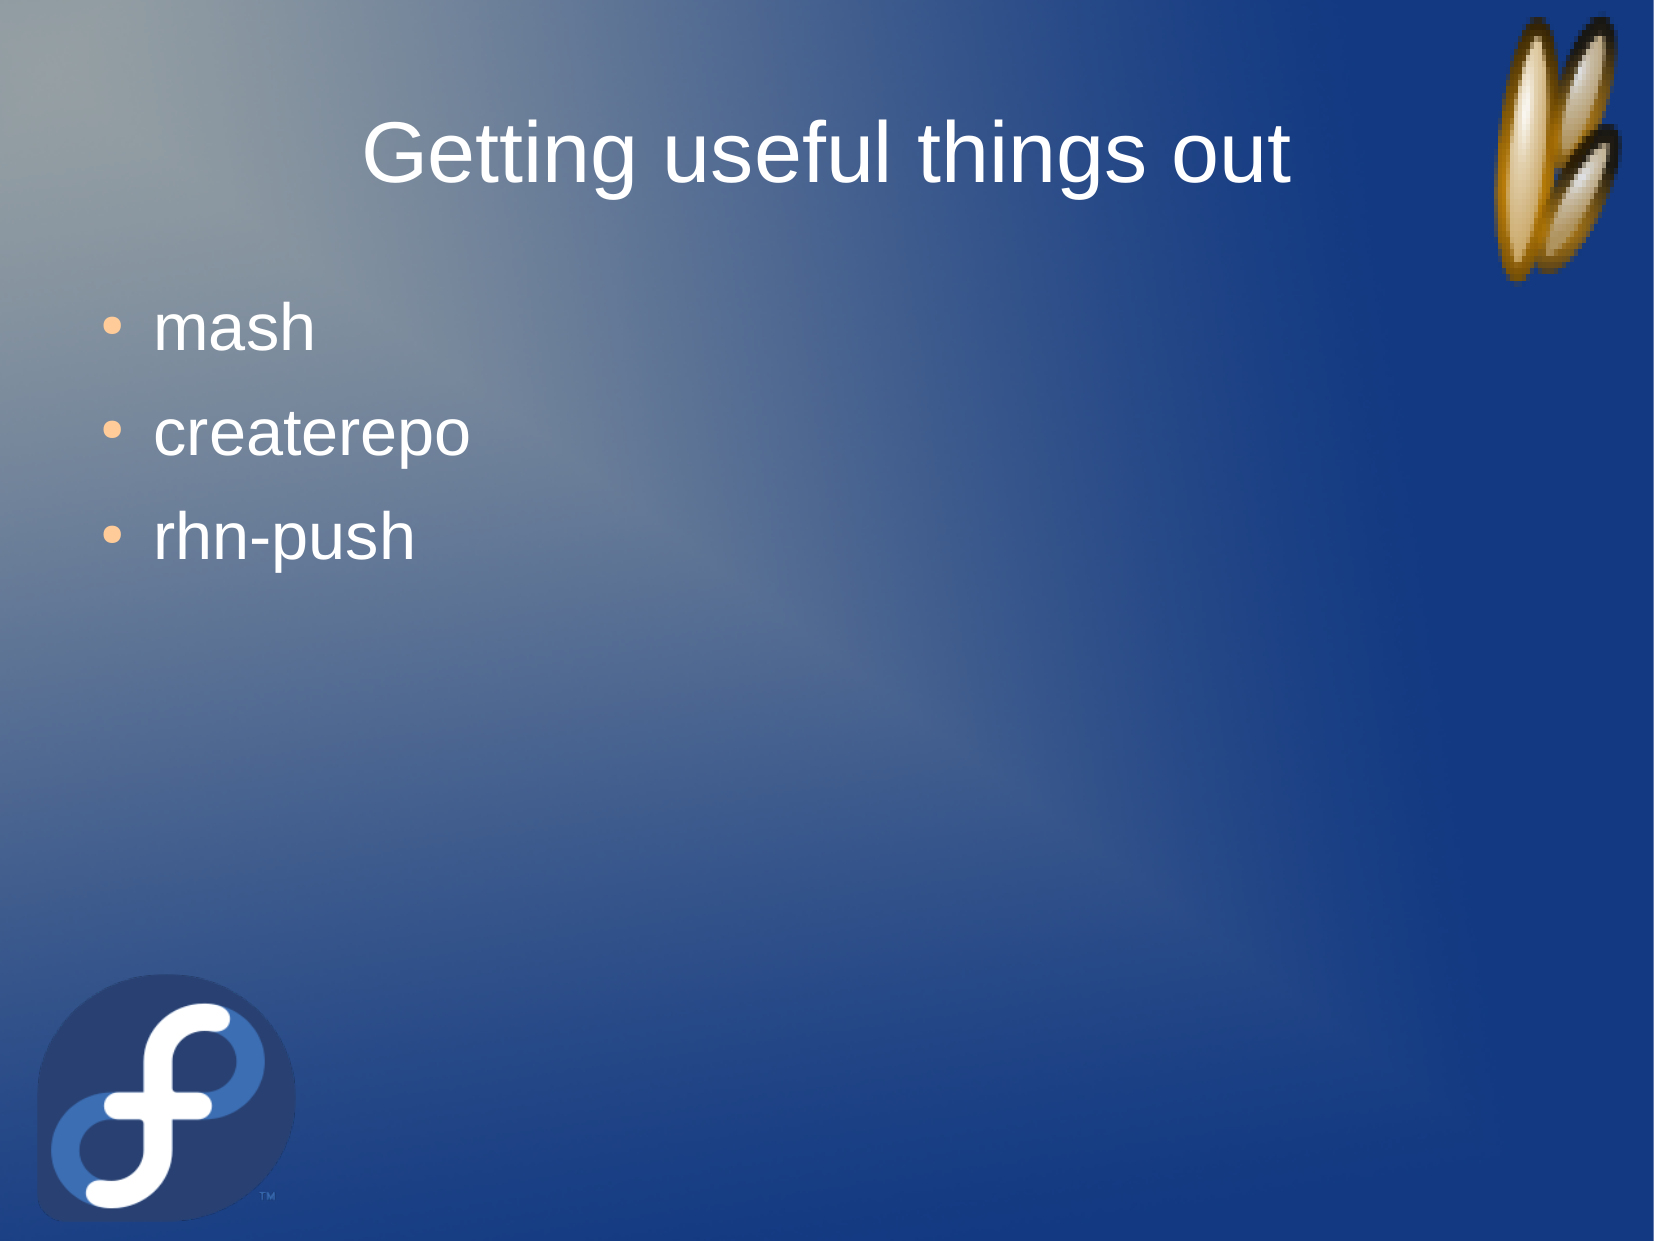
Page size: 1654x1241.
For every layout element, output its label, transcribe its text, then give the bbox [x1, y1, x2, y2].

title Getting useful things out [82, 49, 1571, 257]
list mash createrepo rhn-push [82, 290, 1571, 1109]
picture [0, 0, 1654, 1241]
